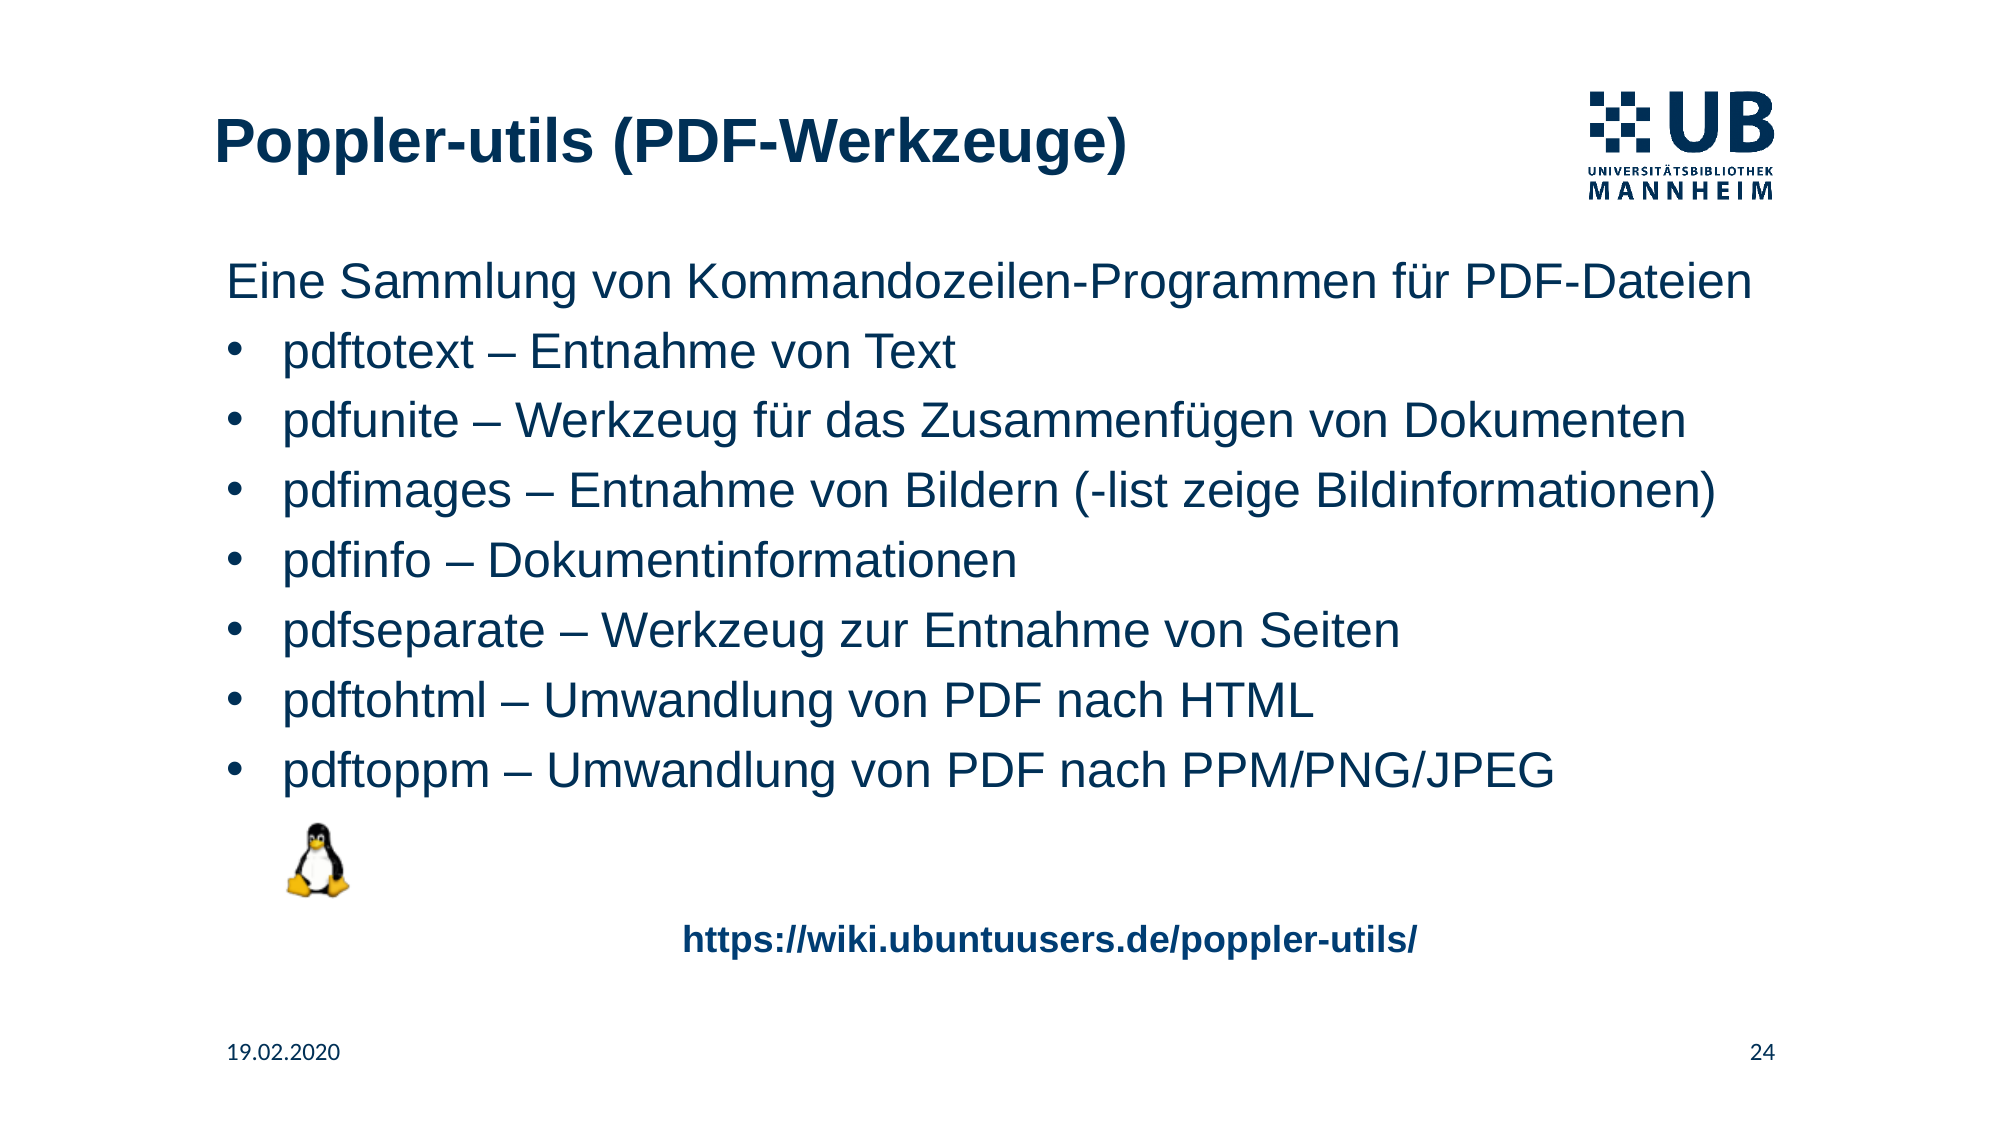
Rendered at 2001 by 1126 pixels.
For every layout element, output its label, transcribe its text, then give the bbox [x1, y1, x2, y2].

title Poppler-utils (PDF-Werkzeuge) [214, 100, 1603, 225]
picture [1582, 85, 1779, 204]
slide_number 19.02.2020 [226, 1035, 693, 1066]
picture [277, 817, 367, 910]
text_box https://wiki.ubuntuusers.de/poppler-utils/ [667, 911, 1453, 1010]
slide_number <Foliennummer> [1544, 1035, 1776, 1066]
list Eine Sammlung von Kommandozeilen-Programmen für PDF-Dateien pdftotext – Entnahme von Text pdfunite – Werkzeug für das Zusammenfügen von Dokumenten pdfimages – Entnahme von Bildern (-list zeige Bildinformationen) pdfinfo – Dokumentinformationen pdfseparate – Werkzeug zur Entnahme von Seiten pdftohtml – Umwandlung von PDF nach HTML pdftoppm – Umwandlung von PDF nach PPM/PNG/JPEG [226, 248, 1774, 963]
